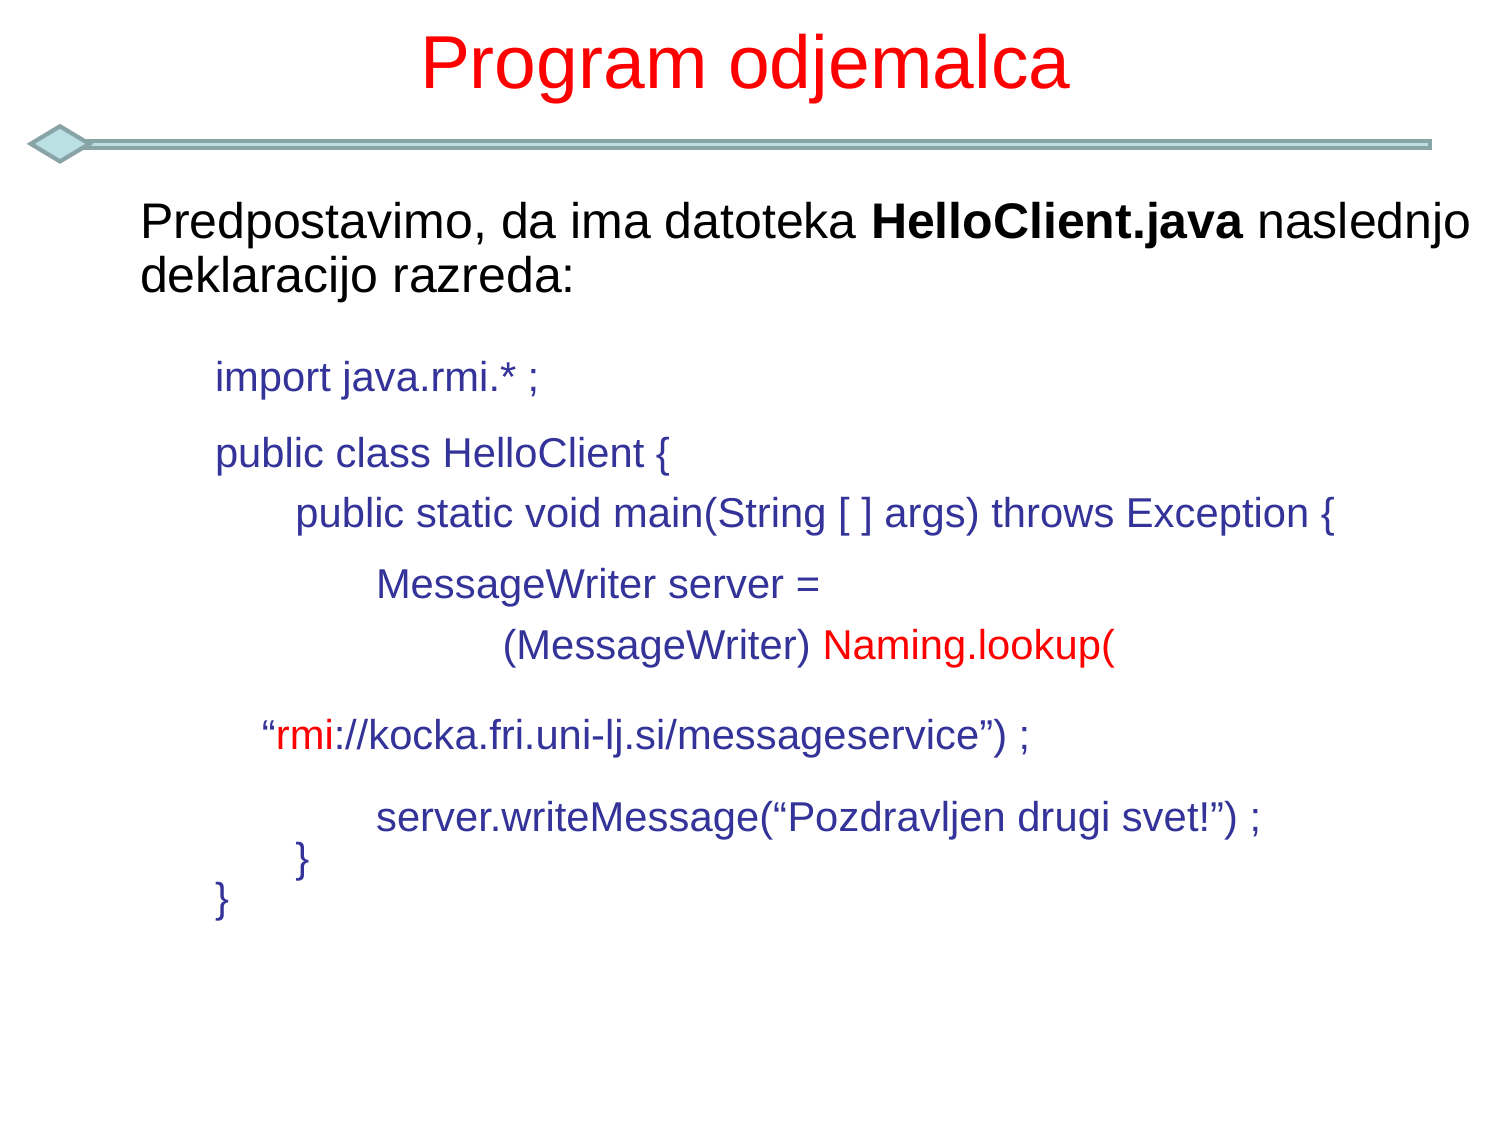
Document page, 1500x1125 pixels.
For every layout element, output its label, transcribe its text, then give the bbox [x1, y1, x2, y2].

list Predpostavimo, da ima datoteka HelloClient.java naslednjo deklaracijo razreda: import java.rmi.* ; public class HelloClient { public static void main(String [ ] args) throws Exception { MessageWriter server = (MessageWriter) Naming.lookup( “rmi://kocka.fri.uni-lj.si/messageservice”) ; server.writeMessage(“Pozdravljen drugi svet!”) ; } } [124, 187, 1500, 1001]
title Program odjemalca [70, 0, 1421, 118]
